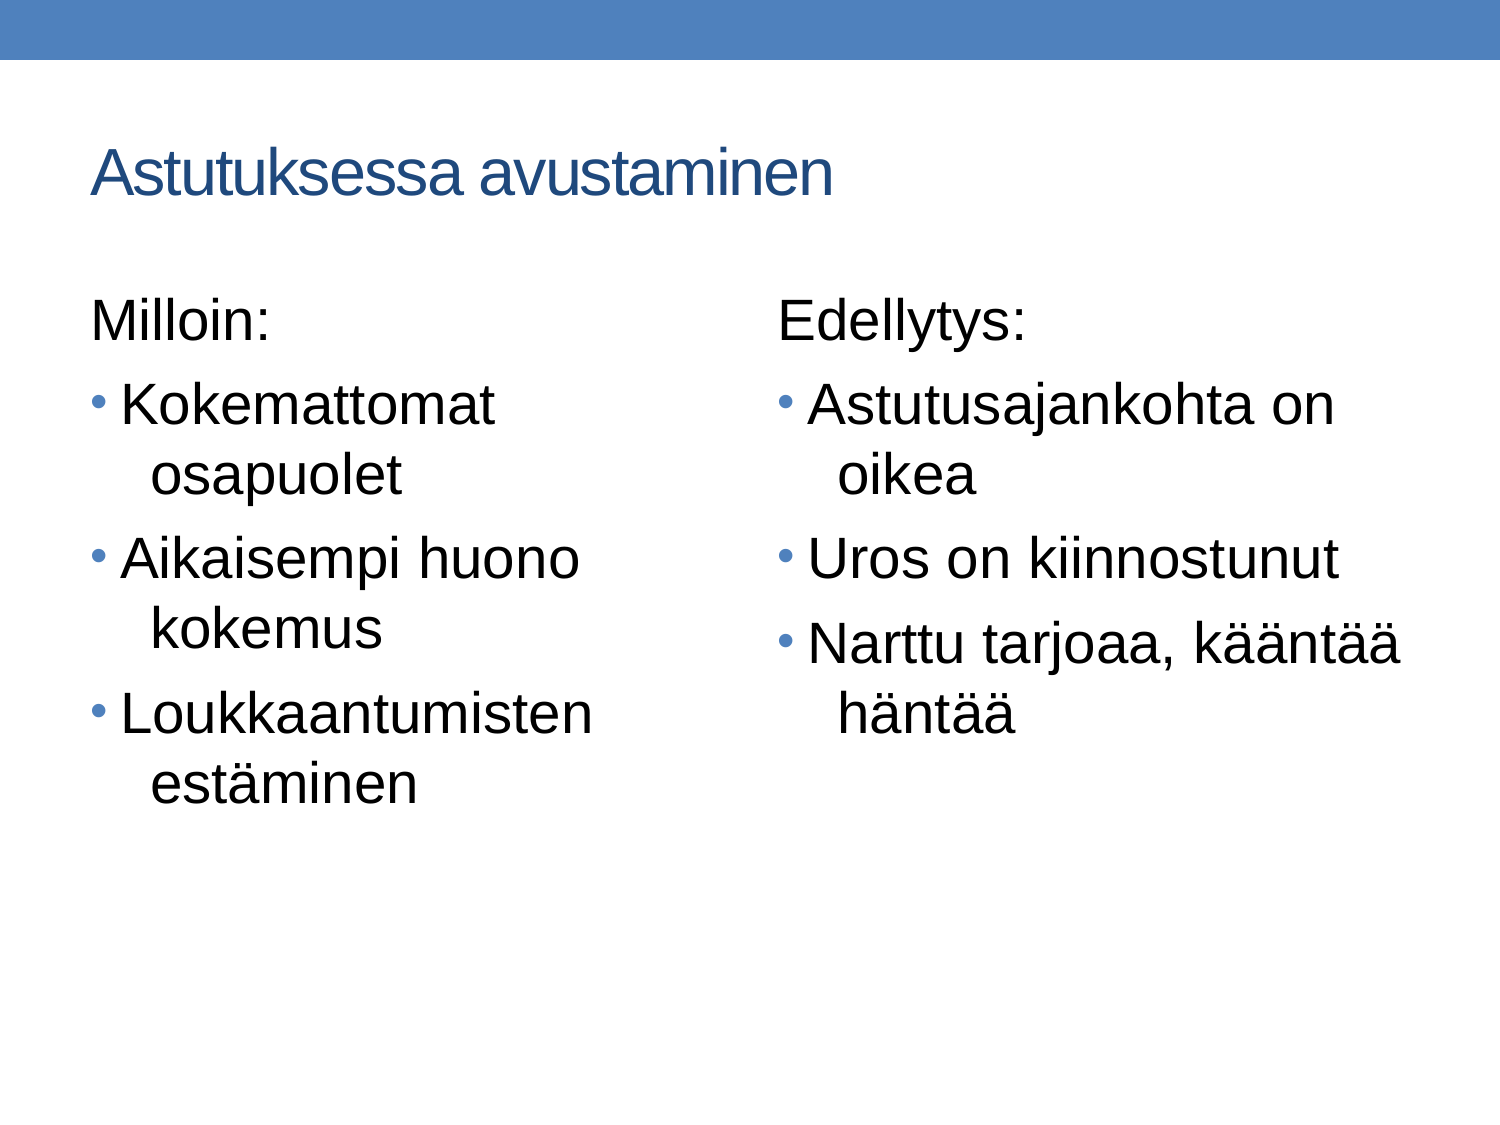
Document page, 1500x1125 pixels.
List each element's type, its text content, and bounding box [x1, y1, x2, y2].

list Edellytys: Astutusajankohta on oikea Uros on kiinnostunut Narttu tarjoaa, kääntää häntää [762, 274, 1426, 1049]
title Astutuksessa avustaminen [75, 87, 1426, 251]
list Milloin: Kokemattomat osapuolet Aikaisempi huono kokemus Loukkaantumisten estäminen [75, 274, 738, 1049]
